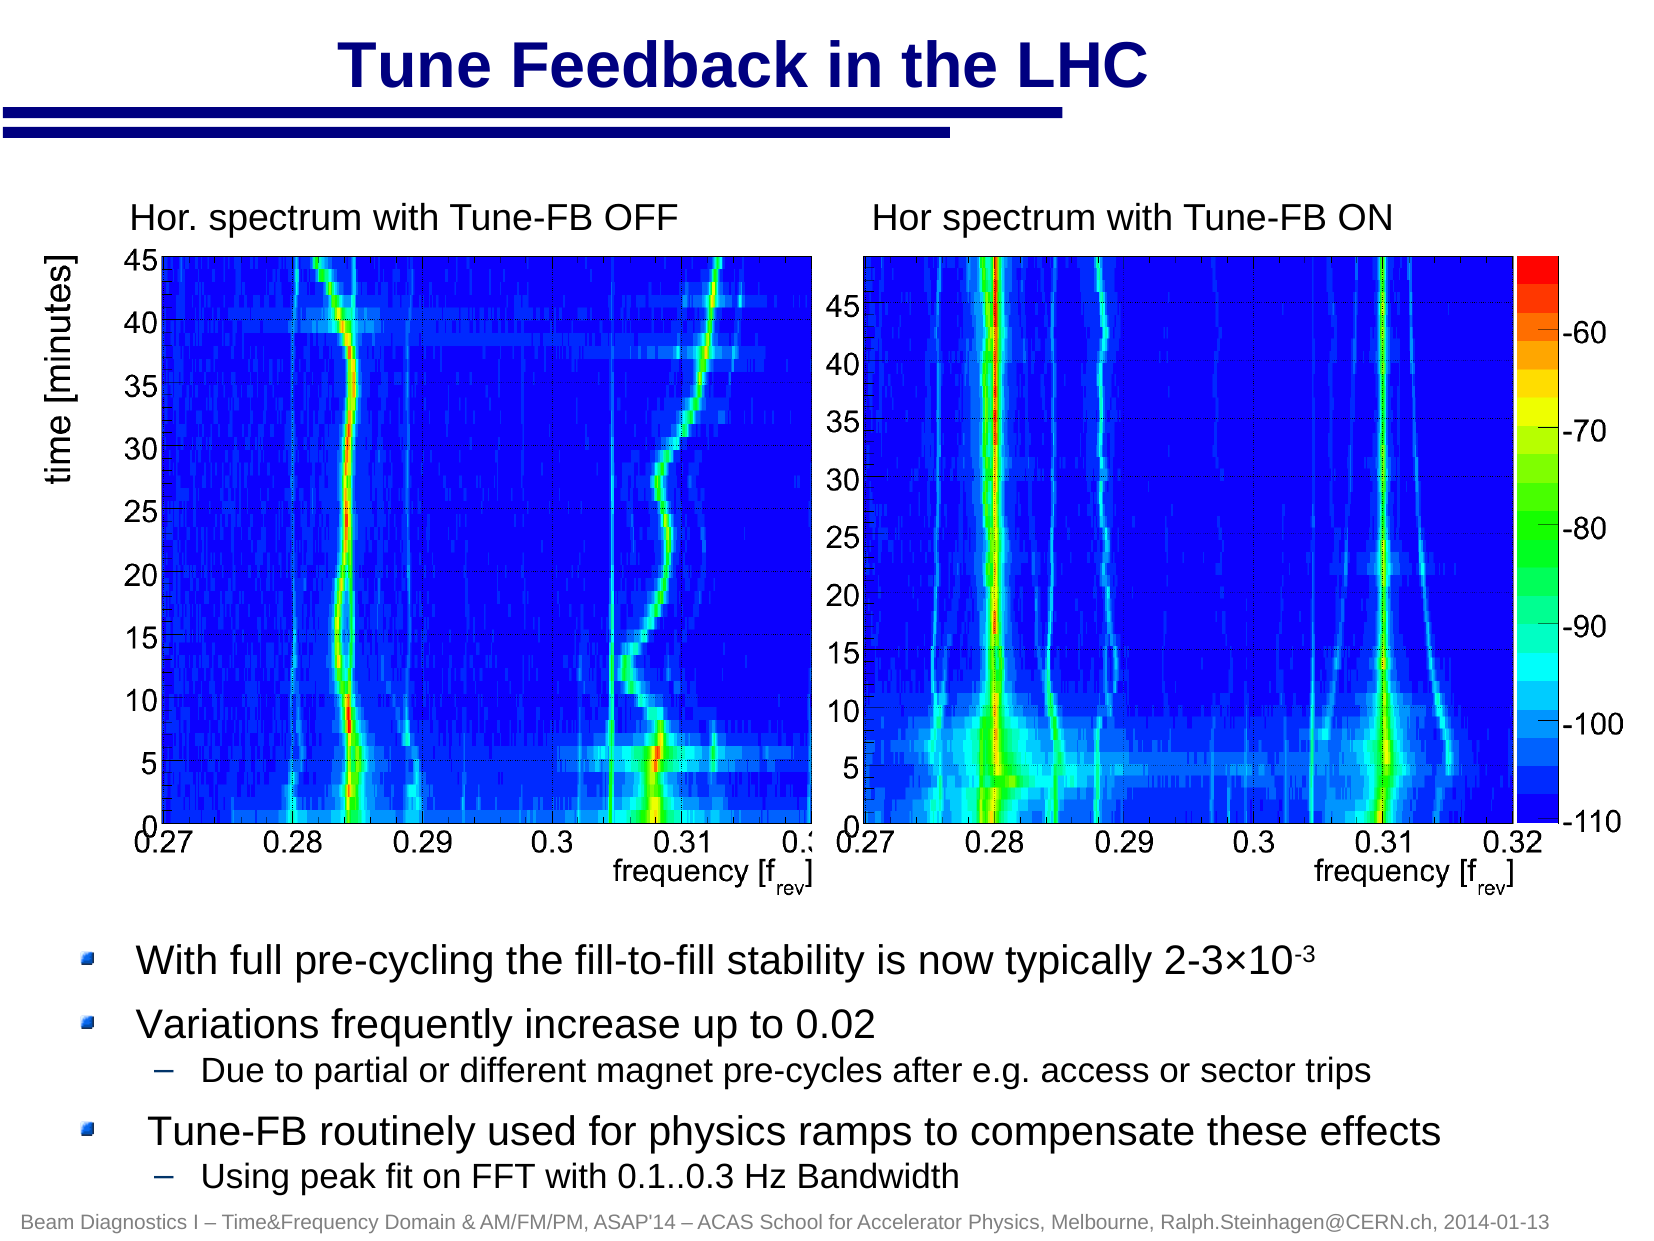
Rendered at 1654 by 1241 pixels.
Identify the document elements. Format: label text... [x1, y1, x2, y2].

title Tune Feedback in the LHC [165, 0, 1323, 124]
picture [825, 244, 1630, 902]
text_box Hor. spectrum with Tune-FB OFF [114, 186, 742, 250]
text_box Hor spectrum with Tune-FB ON [856, 186, 1484, 250]
list With full pre-cycling the fill-to-fill stability is now typically 2-3×10-3 Variations frequently increase up to 0.02 Due to partial or different magnet pre-cycles after e.g. access or sector trips Tune-FB routinely used for physics ramps to compensate these effects Using peak fit on FFT with 0.1..0.3 Hz Bandwidth [65, 935, 1628, 1205]
picture [26, 244, 813, 902]
